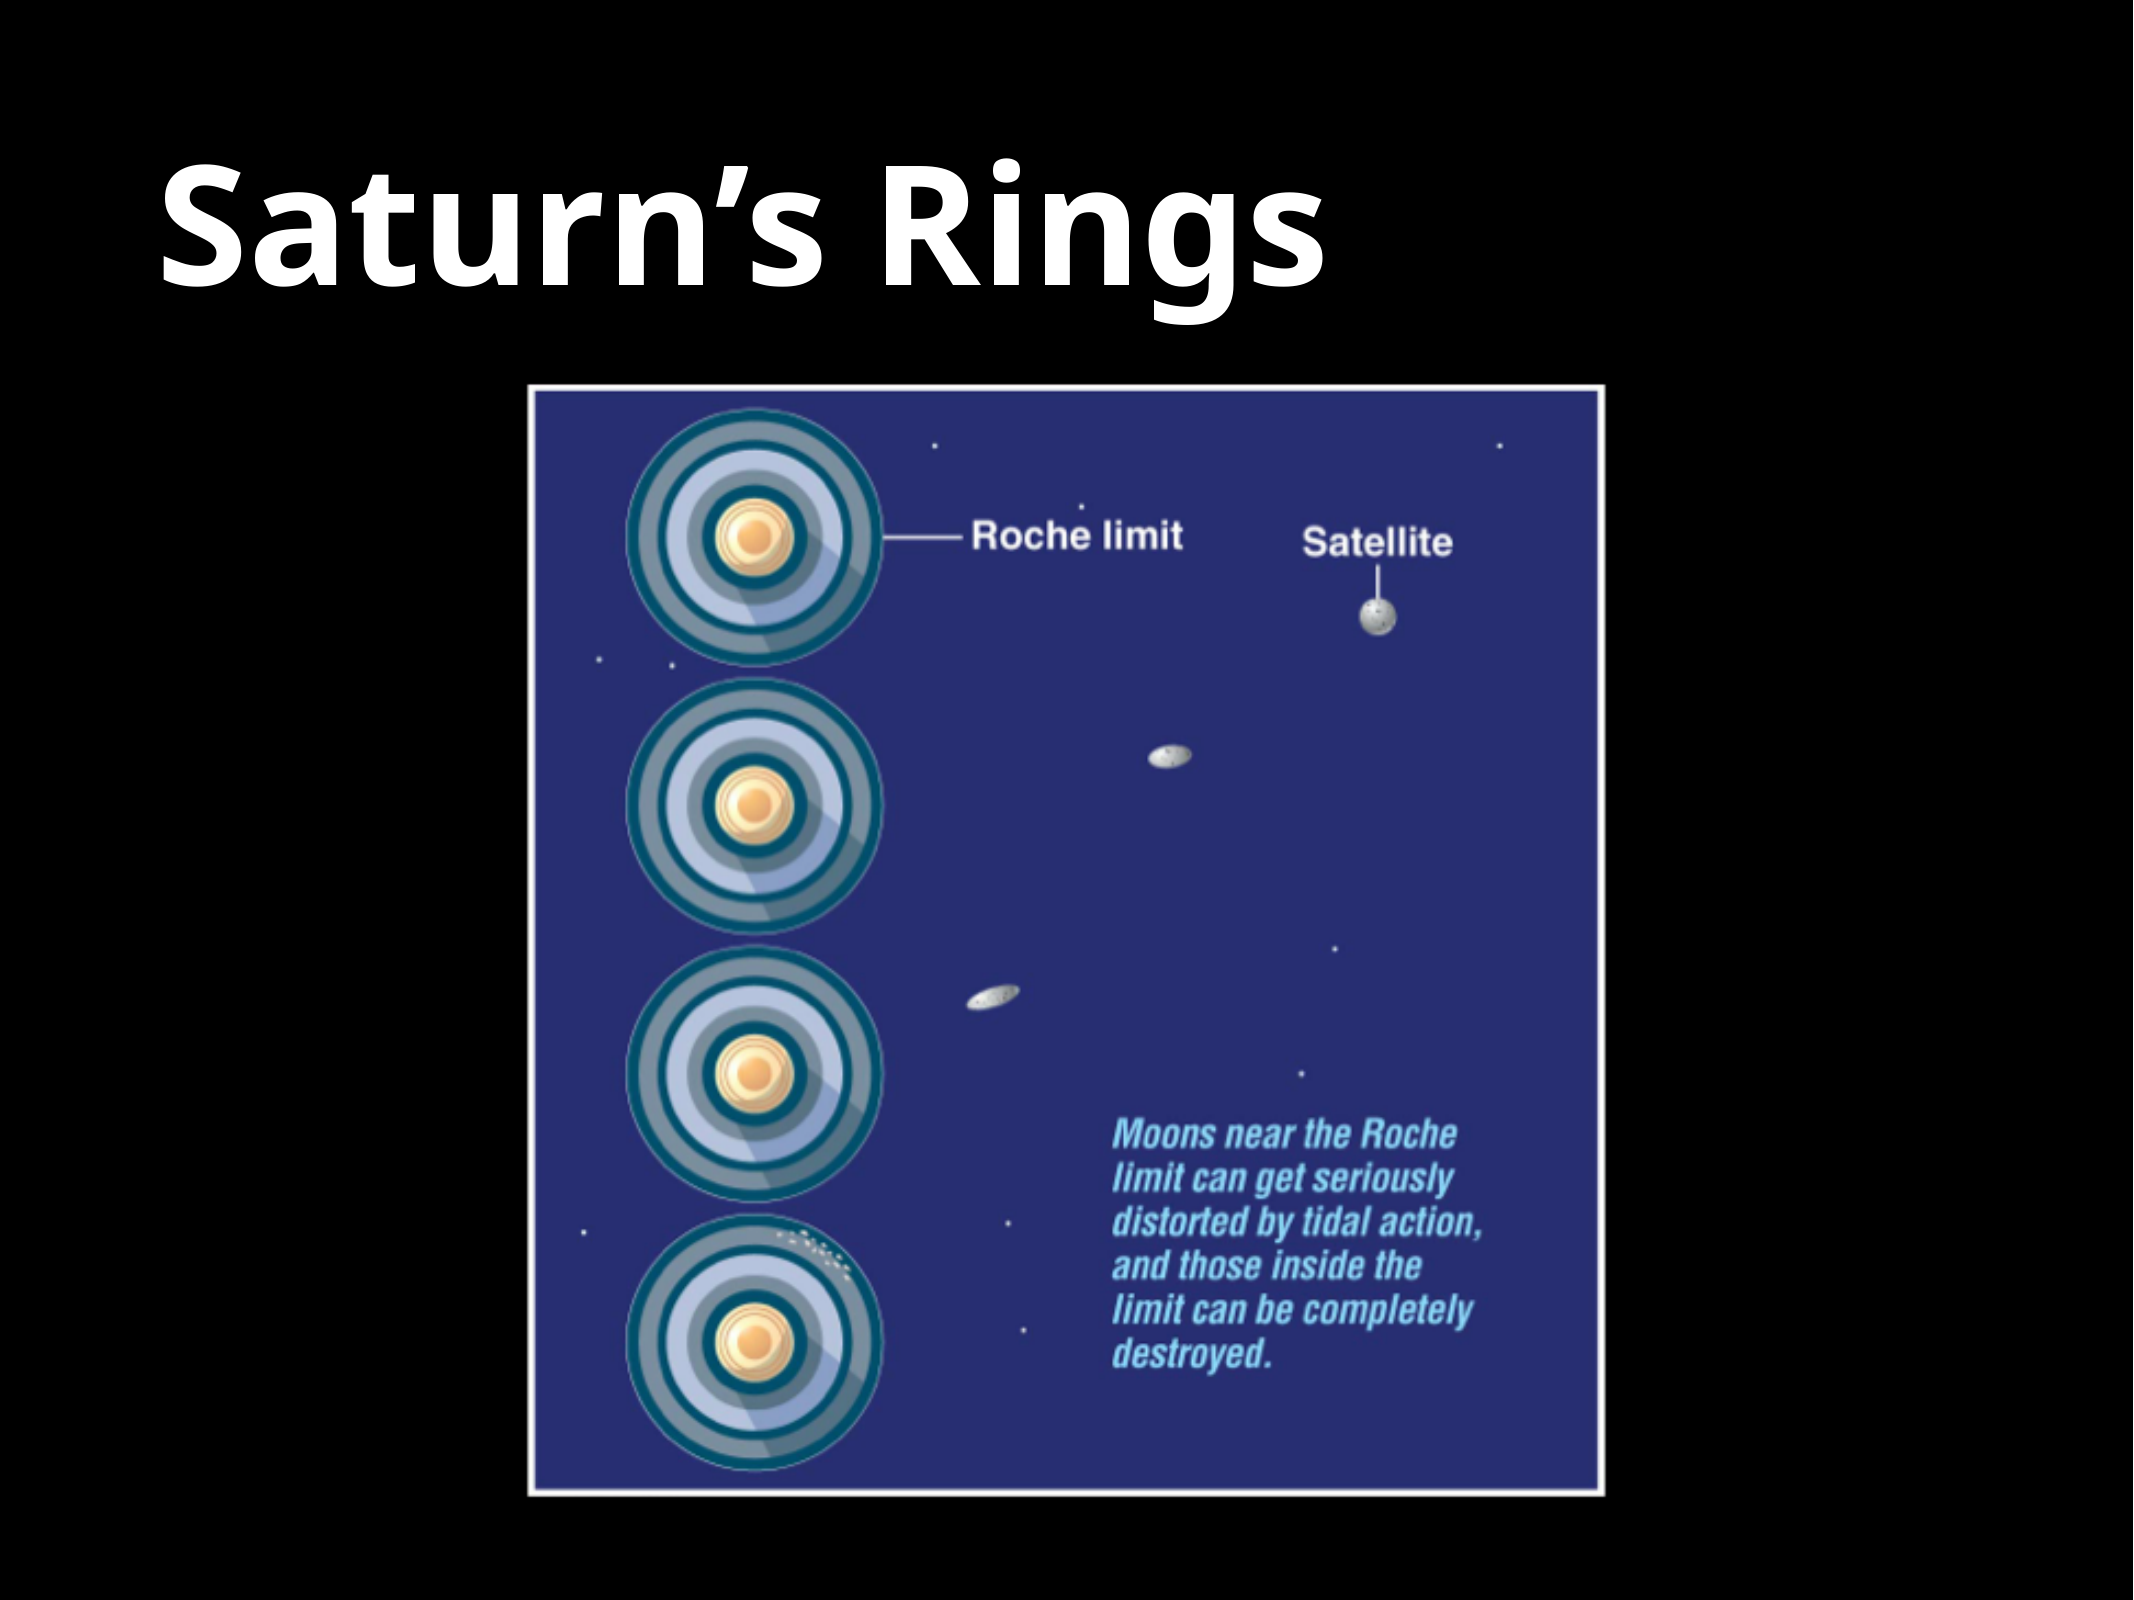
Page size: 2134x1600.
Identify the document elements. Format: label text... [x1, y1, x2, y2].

picture [525, 383, 1609, 1500]
title Saturn’s Rings [156, 41, 1978, 396]
